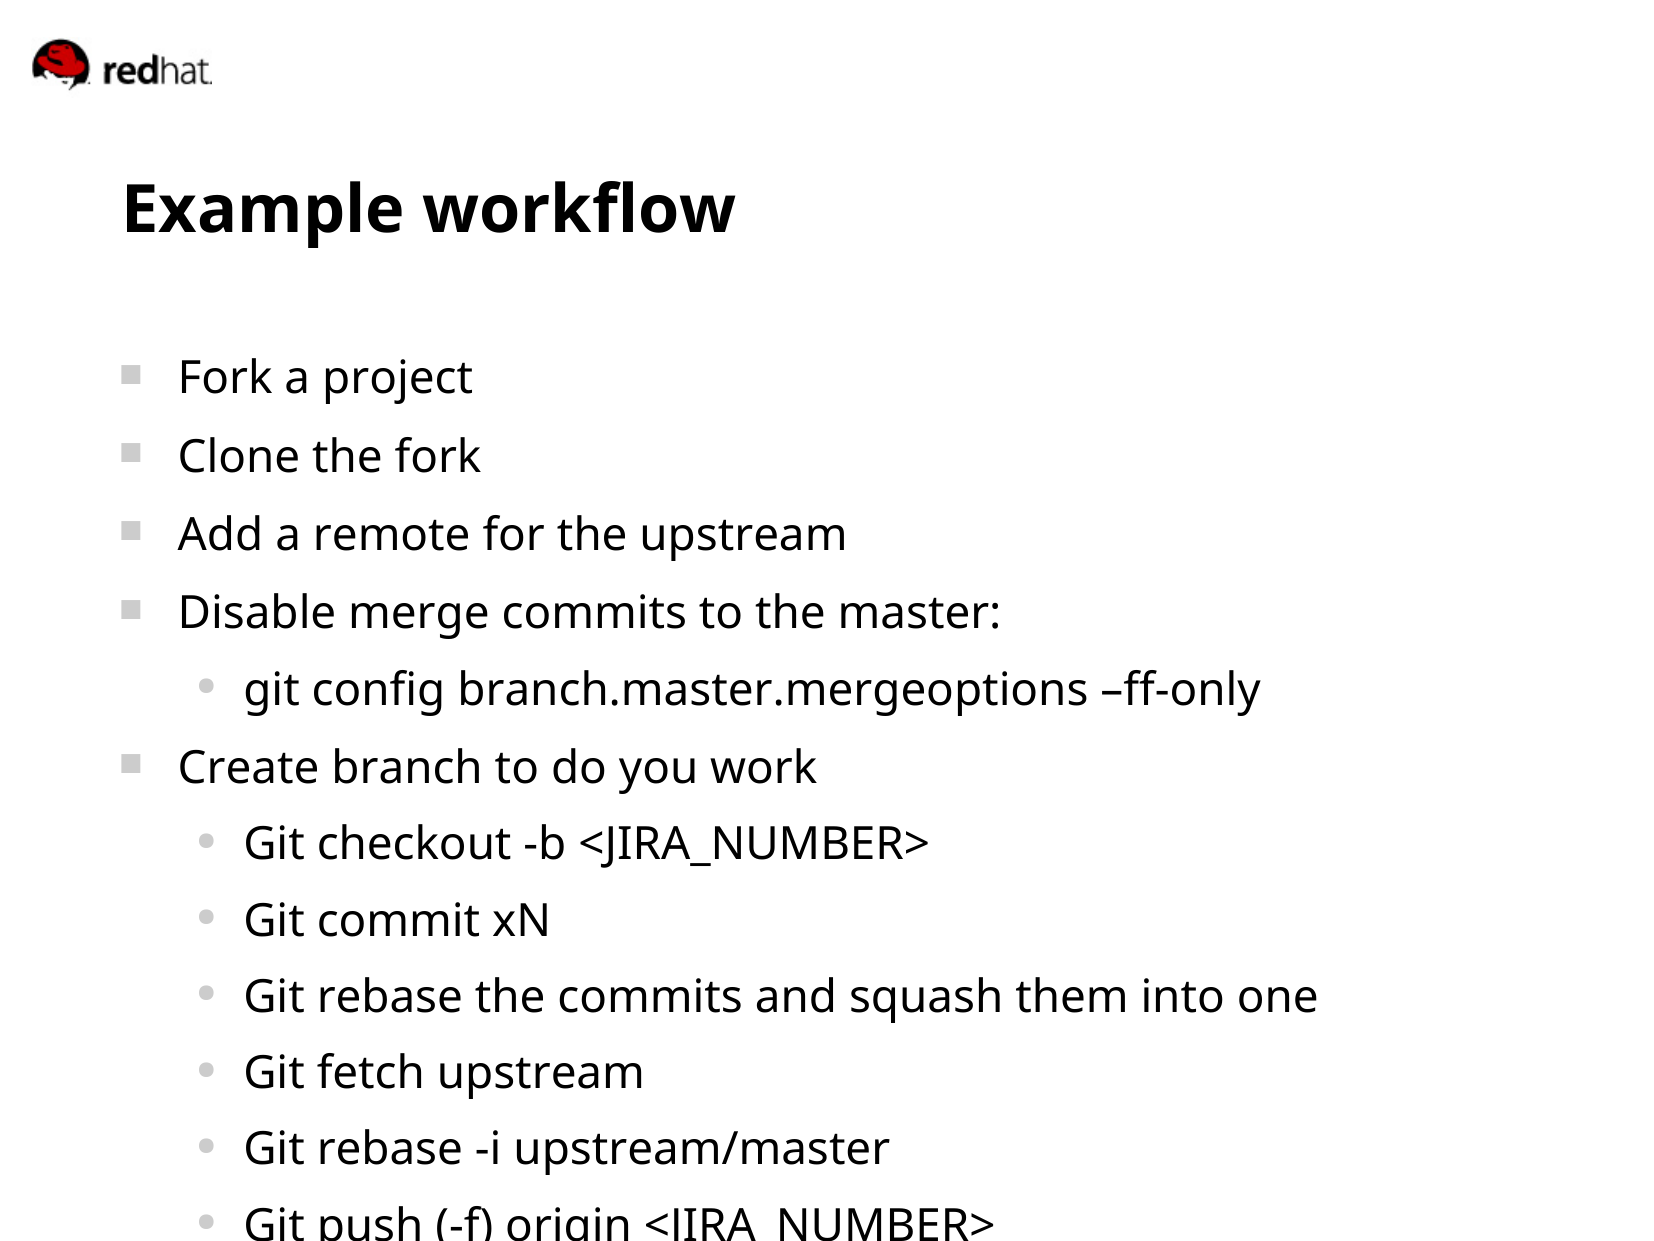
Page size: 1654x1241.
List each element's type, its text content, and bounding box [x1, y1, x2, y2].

title Example workflow [121, 102, 1534, 310]
picture [31, 37, 212, 98]
list Fork a project Clone the fork Add a remote for the upstream Disable merge commits to the master: git config branch.master.mergeoptions –ff-only Create branch to do you work Git checkout -b <JIRA_NUMBER> Git commit xN Git rebase the commits and squash them into one Git fetch upstream Git rebase -i upstream/master Git push (-f) origin <JIRA_NUMBER> Raise the pull request [121, 344, 1534, 1211]
